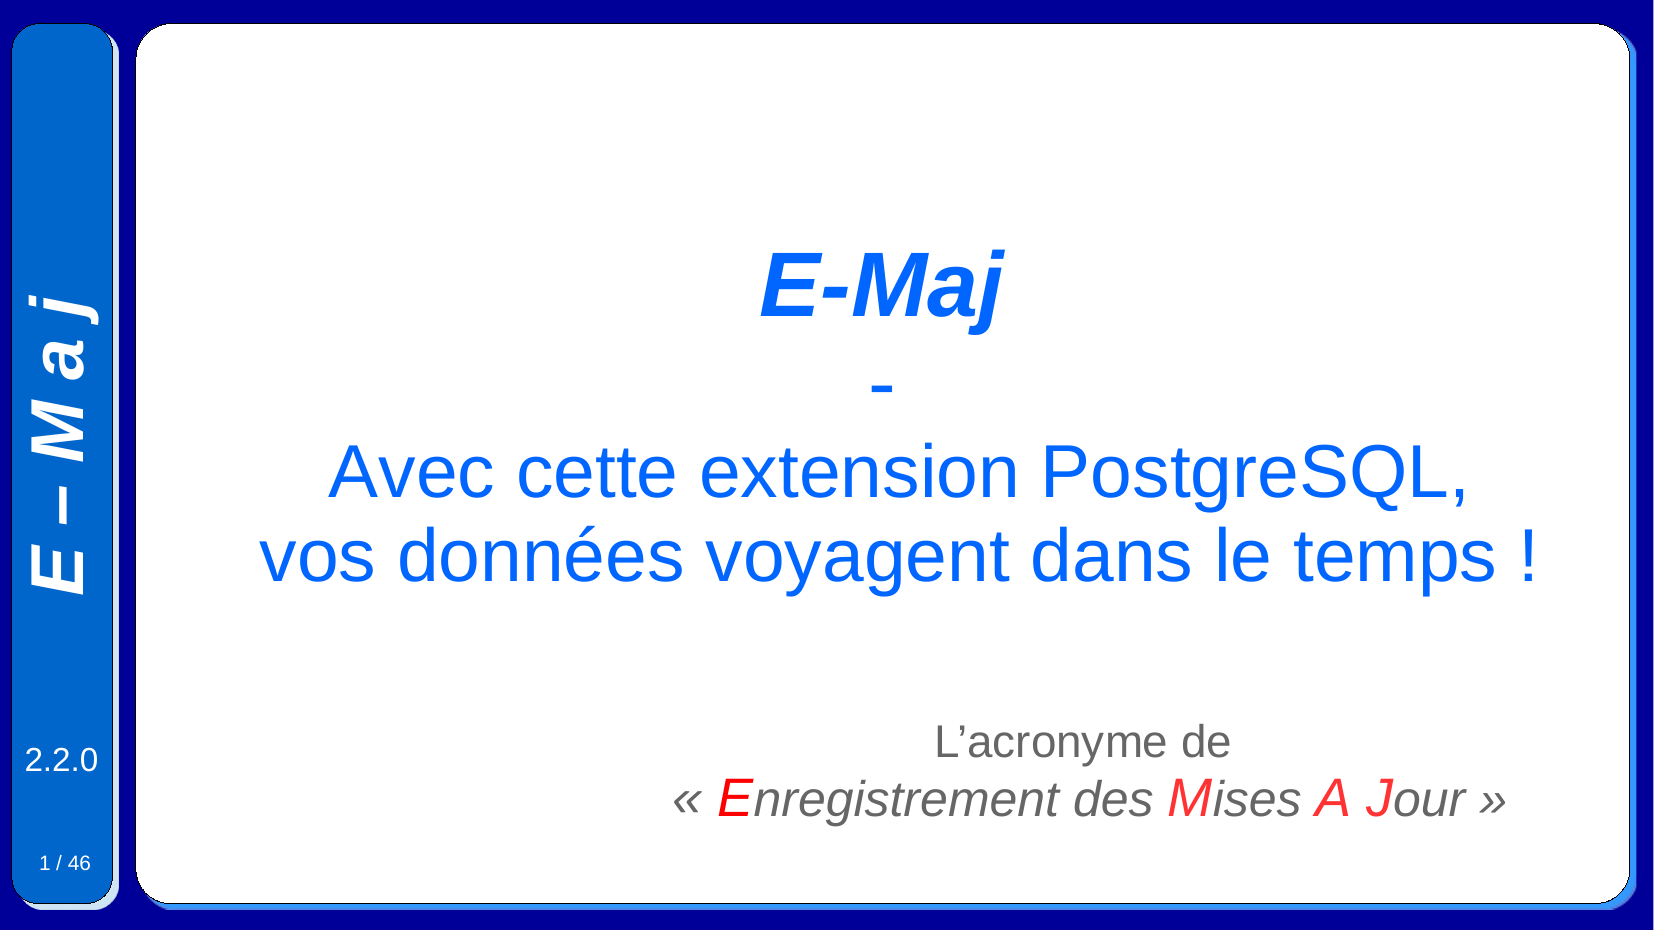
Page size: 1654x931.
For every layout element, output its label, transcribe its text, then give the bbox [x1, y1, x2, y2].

text_box L’acronyme de « Enregistrement des Mises A Jour » [602, 708, 1577, 875]
subtitle E-Maj - Avec cette extension PostgreSQL, vos données voyagent dans le temps ! [194, 111, 1570, 832]
